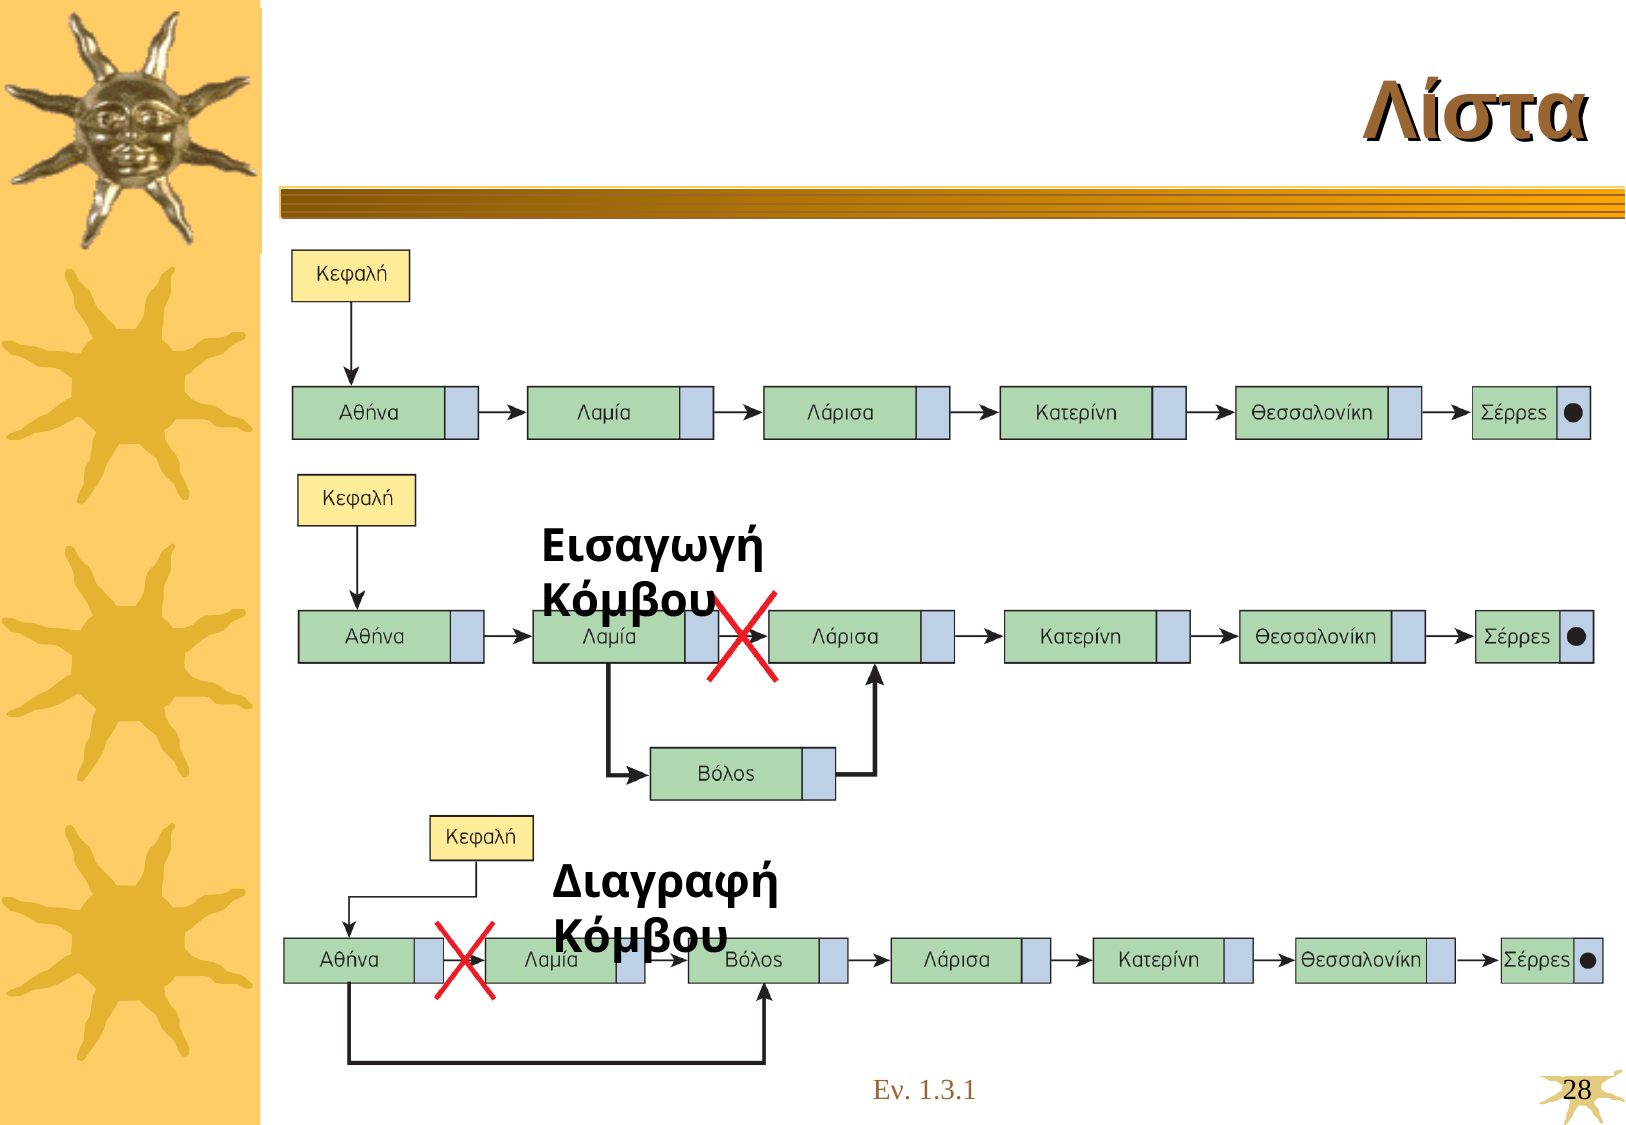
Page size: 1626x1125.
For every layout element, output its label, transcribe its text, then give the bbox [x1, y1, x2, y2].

picture [280, 236, 1601, 450]
picture [1, 163, 262, 254]
text_box Λίστα [0, 0, 1625, 163]
picture [271, 460, 1614, 1076]
text_box Εισαγωγή Κόμβου [525, 507, 969, 578]
text_box Διαγραφή Κόμβου [537, 844, 981, 915]
